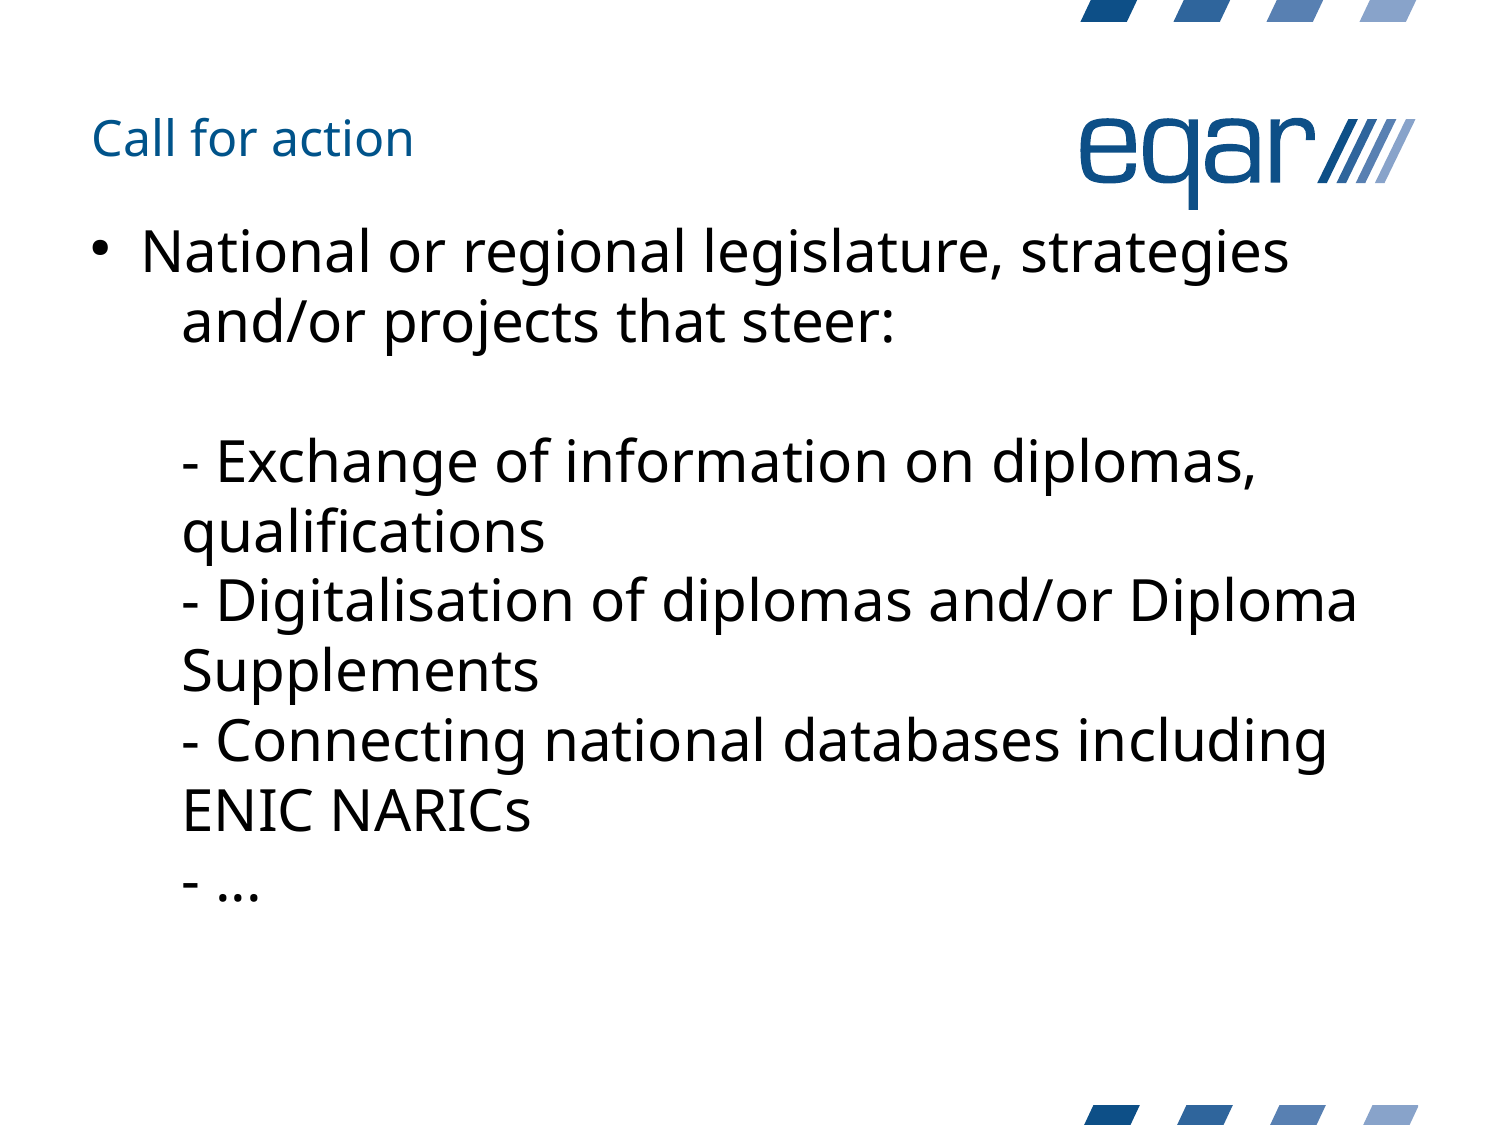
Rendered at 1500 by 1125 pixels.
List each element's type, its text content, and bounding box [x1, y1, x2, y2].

list National or regional legislature, strategies and/or projects that steer: - Exchange of information on diplomas, qualifications - Digitalisation of diplomas and/or Diploma Supplements - Connecting national databases including ENIC NARICs - ... [75, 206, 1388, 1063]
title Call for action [76, 8, 951, 206]
